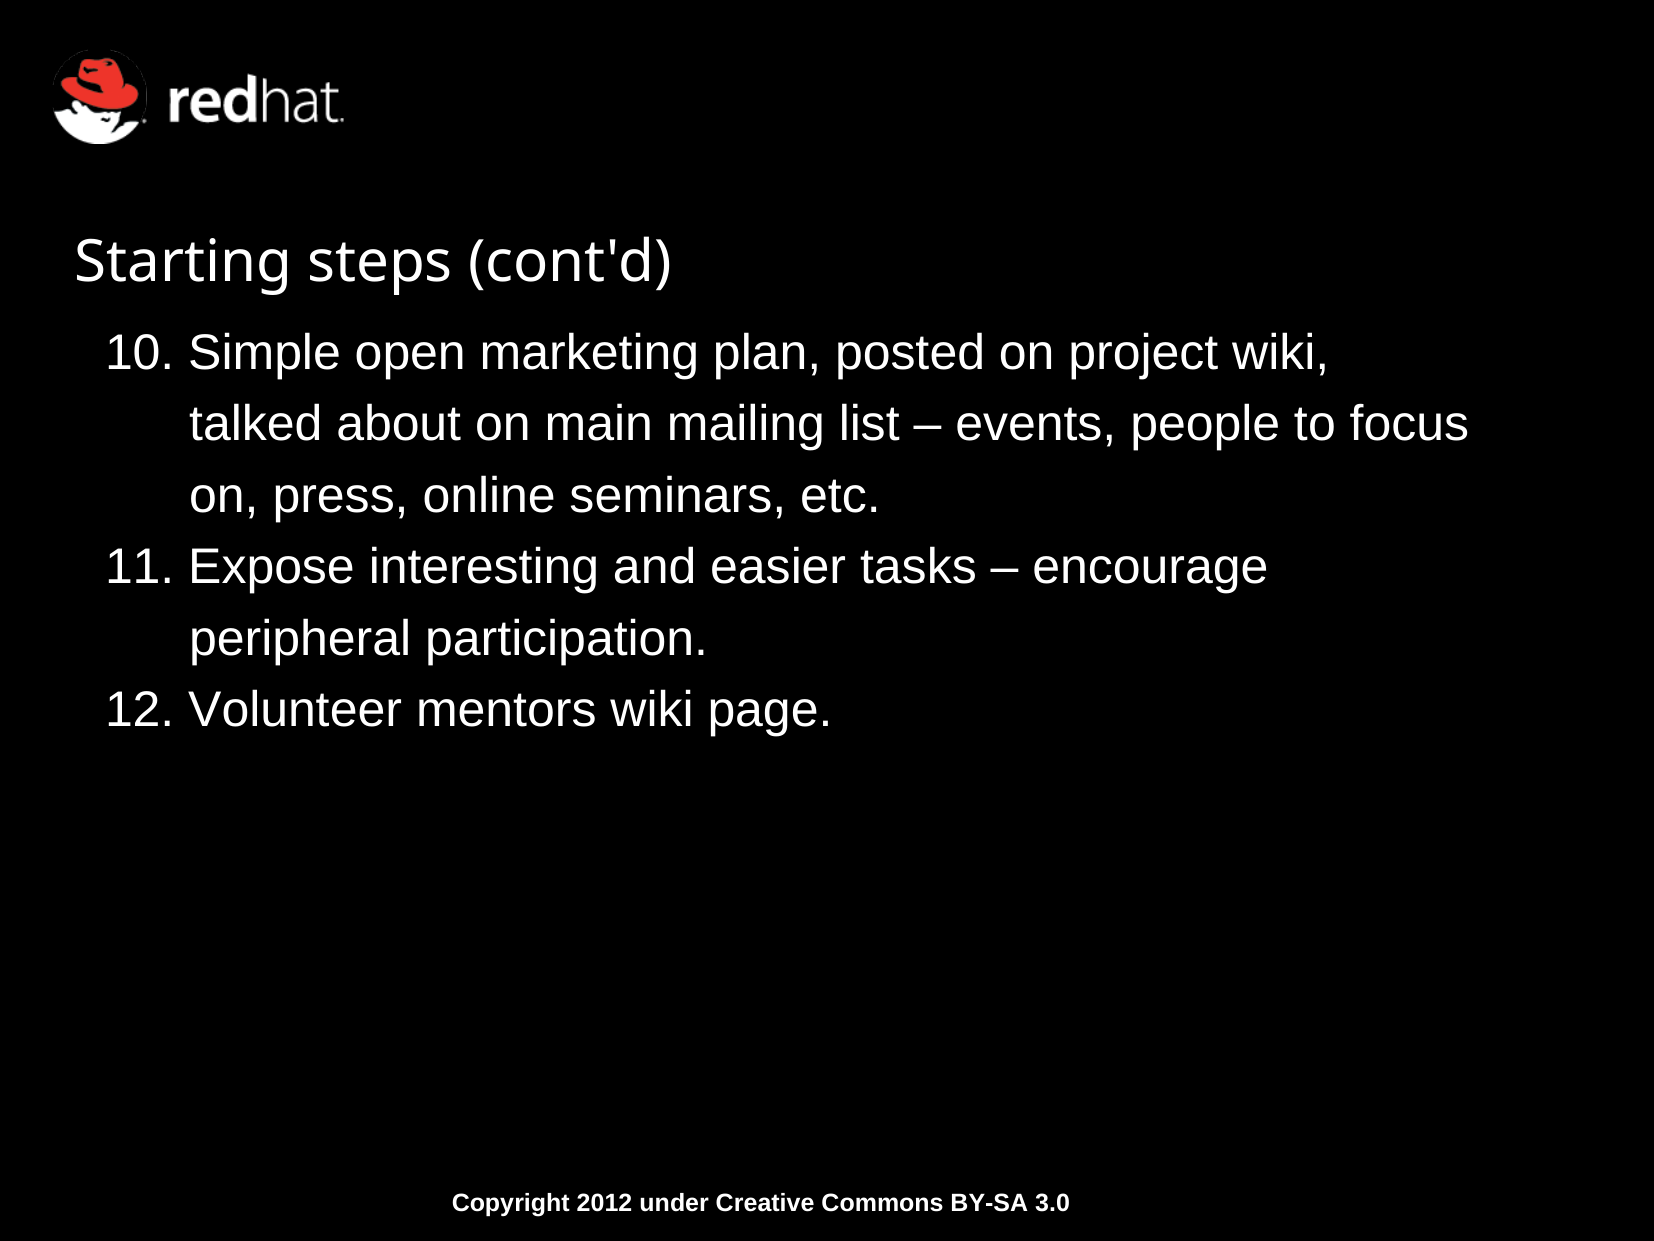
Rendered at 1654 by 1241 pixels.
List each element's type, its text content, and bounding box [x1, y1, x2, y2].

list 10. Simple open marketing plan, posted on project wiki, talked about on main mailing list – events, people to focus on, press, online seminars, etc. 11. Expose interesting and easier tasks – encourage peripheral participation. 12. Volunteer mentors wiki page. [77, 324, 1500, 1186]
picture [52, 49, 345, 144]
title Starting steps (cont'd) [74, 199, 1506, 318]
